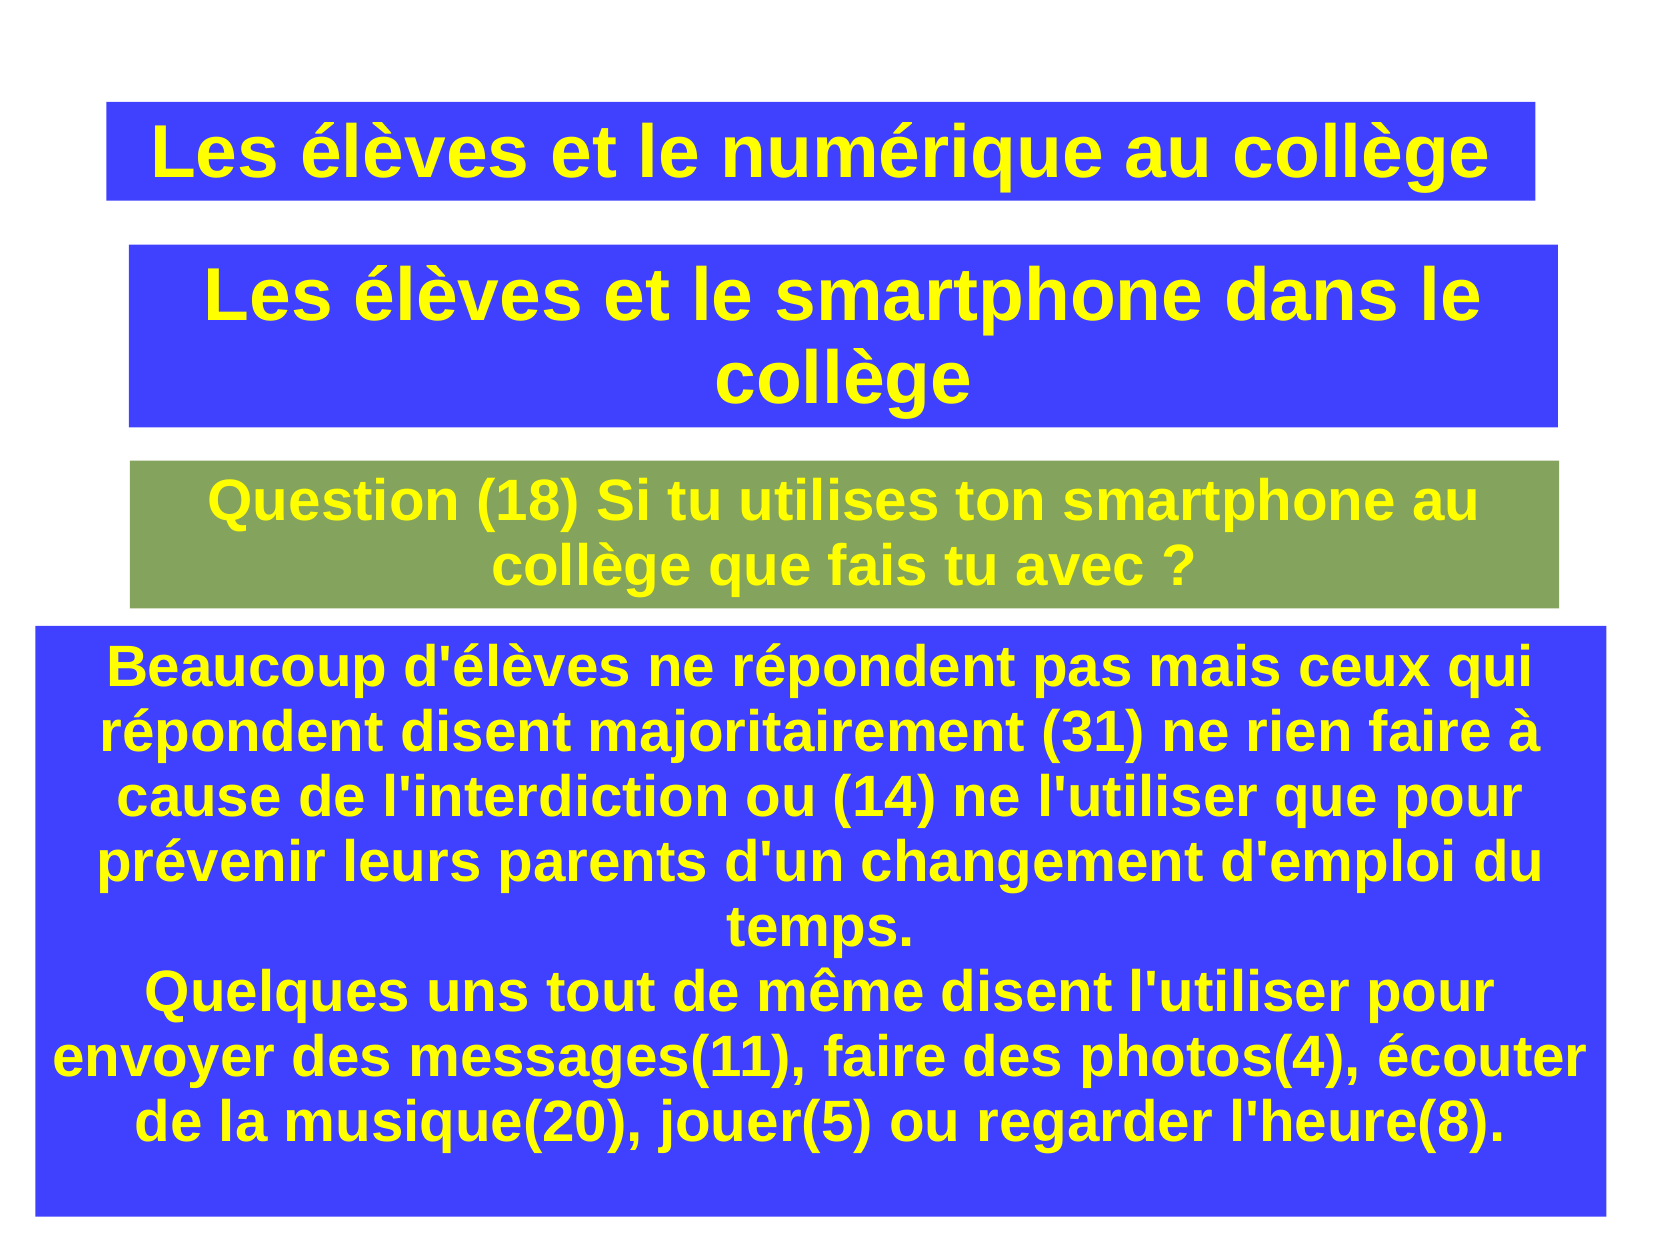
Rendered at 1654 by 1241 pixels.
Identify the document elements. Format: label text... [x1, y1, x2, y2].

text_box Beaucoup d'élèves ne répondent pas mais ceux qui répondent disent majoritairement (31) ne rien faire à cause de l'interdiction ou (14) ne l'utiliser que pour prévenir leurs parents d'un changement d'emploi du temps. Quelques uns tout de même disent l'utiliser pour envoyer des messages(11), faire des photos(4), écouter de la musique(20), jouer(5) ou regarder l'heure(8). [35, 625, 1607, 1217]
text_box Les élèves et le numérique au collège [106, 101, 1536, 201]
text_box Les élèves et le smartphone dans le collège [128, 244, 1558, 428]
text_box Question (18) Si tu utilises ton smartphone au collège que fais tu avec ? [129, 460, 1560, 609]
